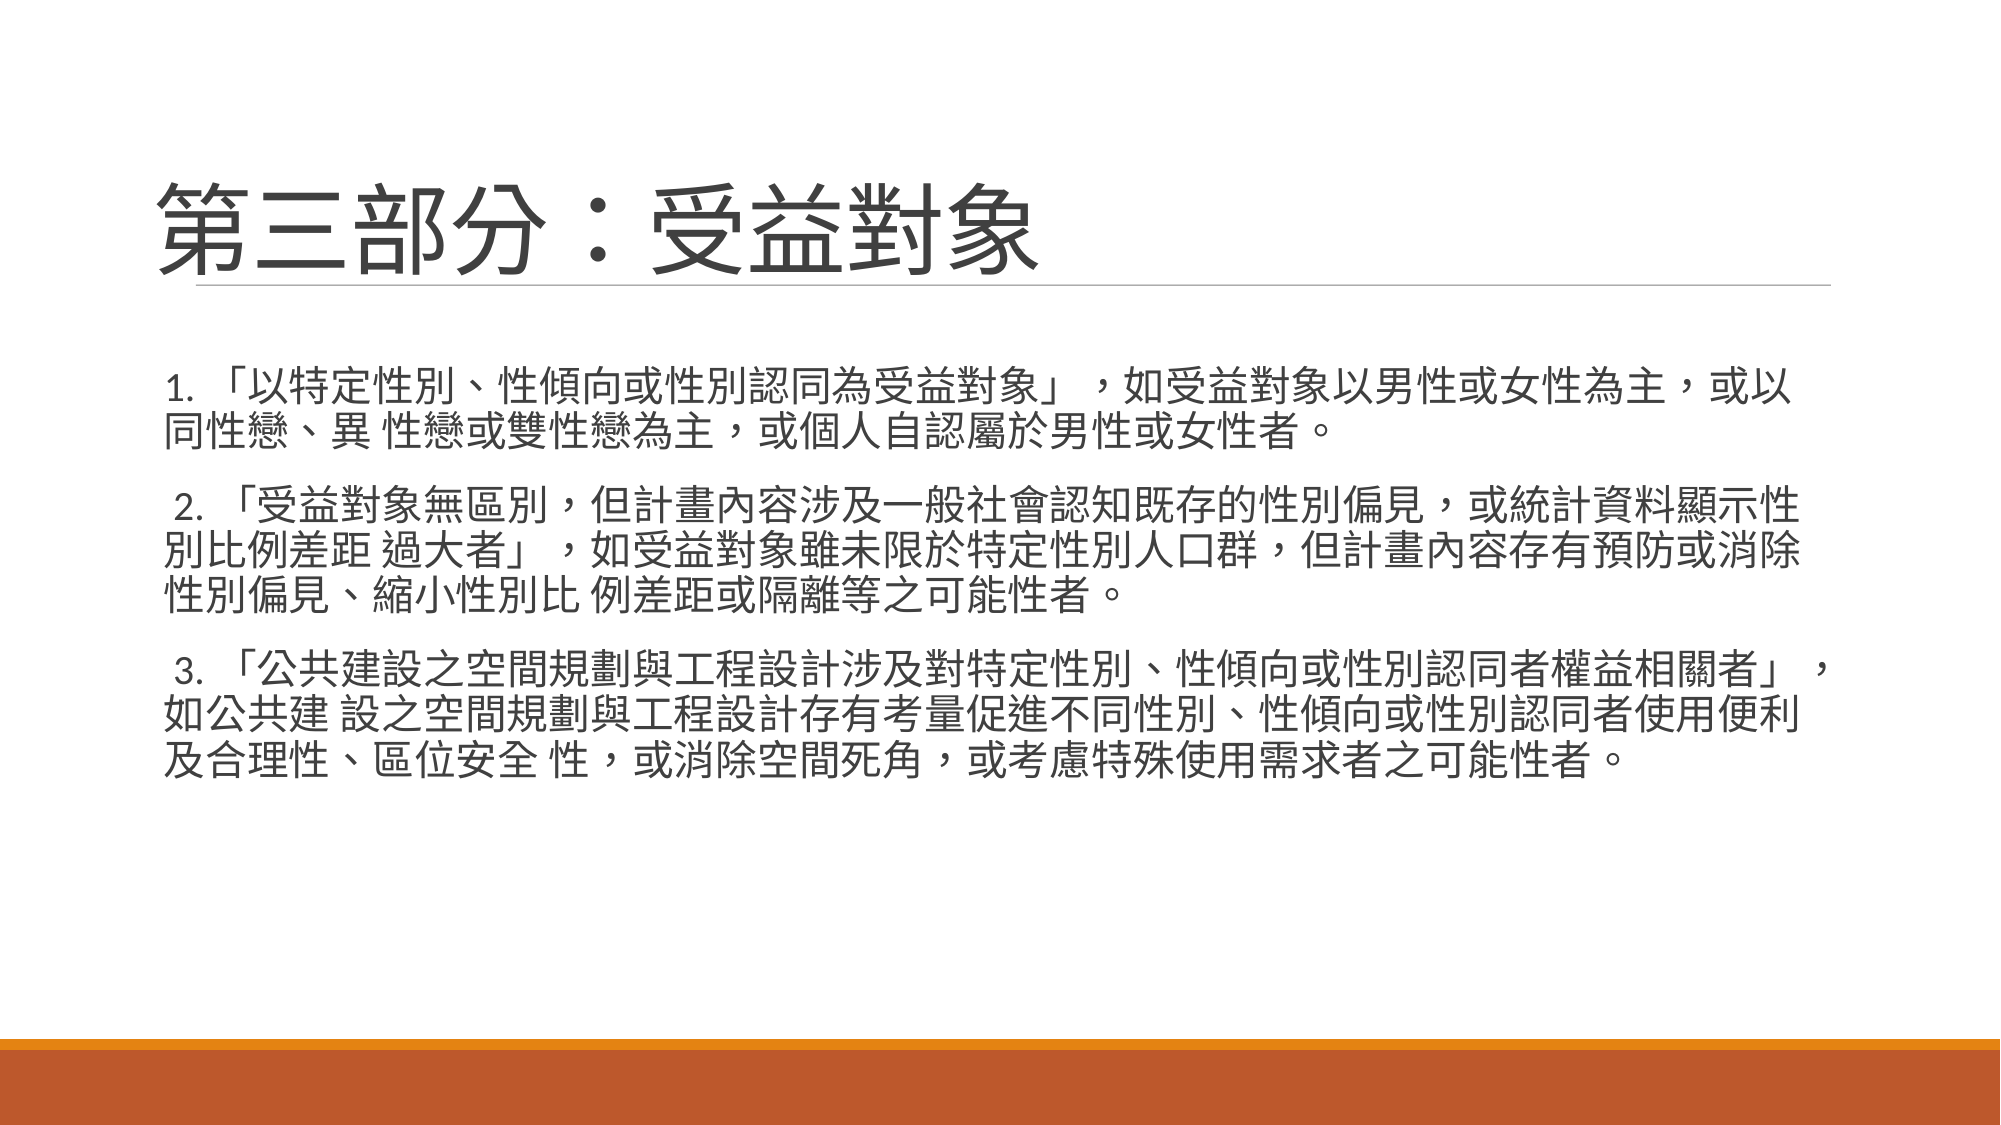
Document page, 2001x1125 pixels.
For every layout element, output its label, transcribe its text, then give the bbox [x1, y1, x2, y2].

title 第三部分：受益對象 [137, 77, 1863, 296]
list 1.「以特定性別、性傾向或性別認同為受益對象」，如受益對象以男性或女性為主，或以同性戀、異 性戀或雙性戀為主，或個人自認屬於男性或女性者。 2.「受益對象無區別，但計畫內容涉及一般社會認知既存的性別偏見，或統計資料顯示性別比例差距 過大者」，如受益對象雖未限於特定性別人口群，但計畫內容存有預防或消除性別偏見、縮小性別比 例差距或隔離等之可能性者。 3.「公共建設之空間規劃與工程設計涉及對特定性別、性傾向或性別認同者權益相關者」，如公共建 設之空間規劃與工程設計存有考量促進不同性別、性傾向或性別認同者使用便利及合理性、區位安全 性，或消除空間死角，或考慮特殊使用需求者之可能性者。 [148, 357, 1830, 963]
